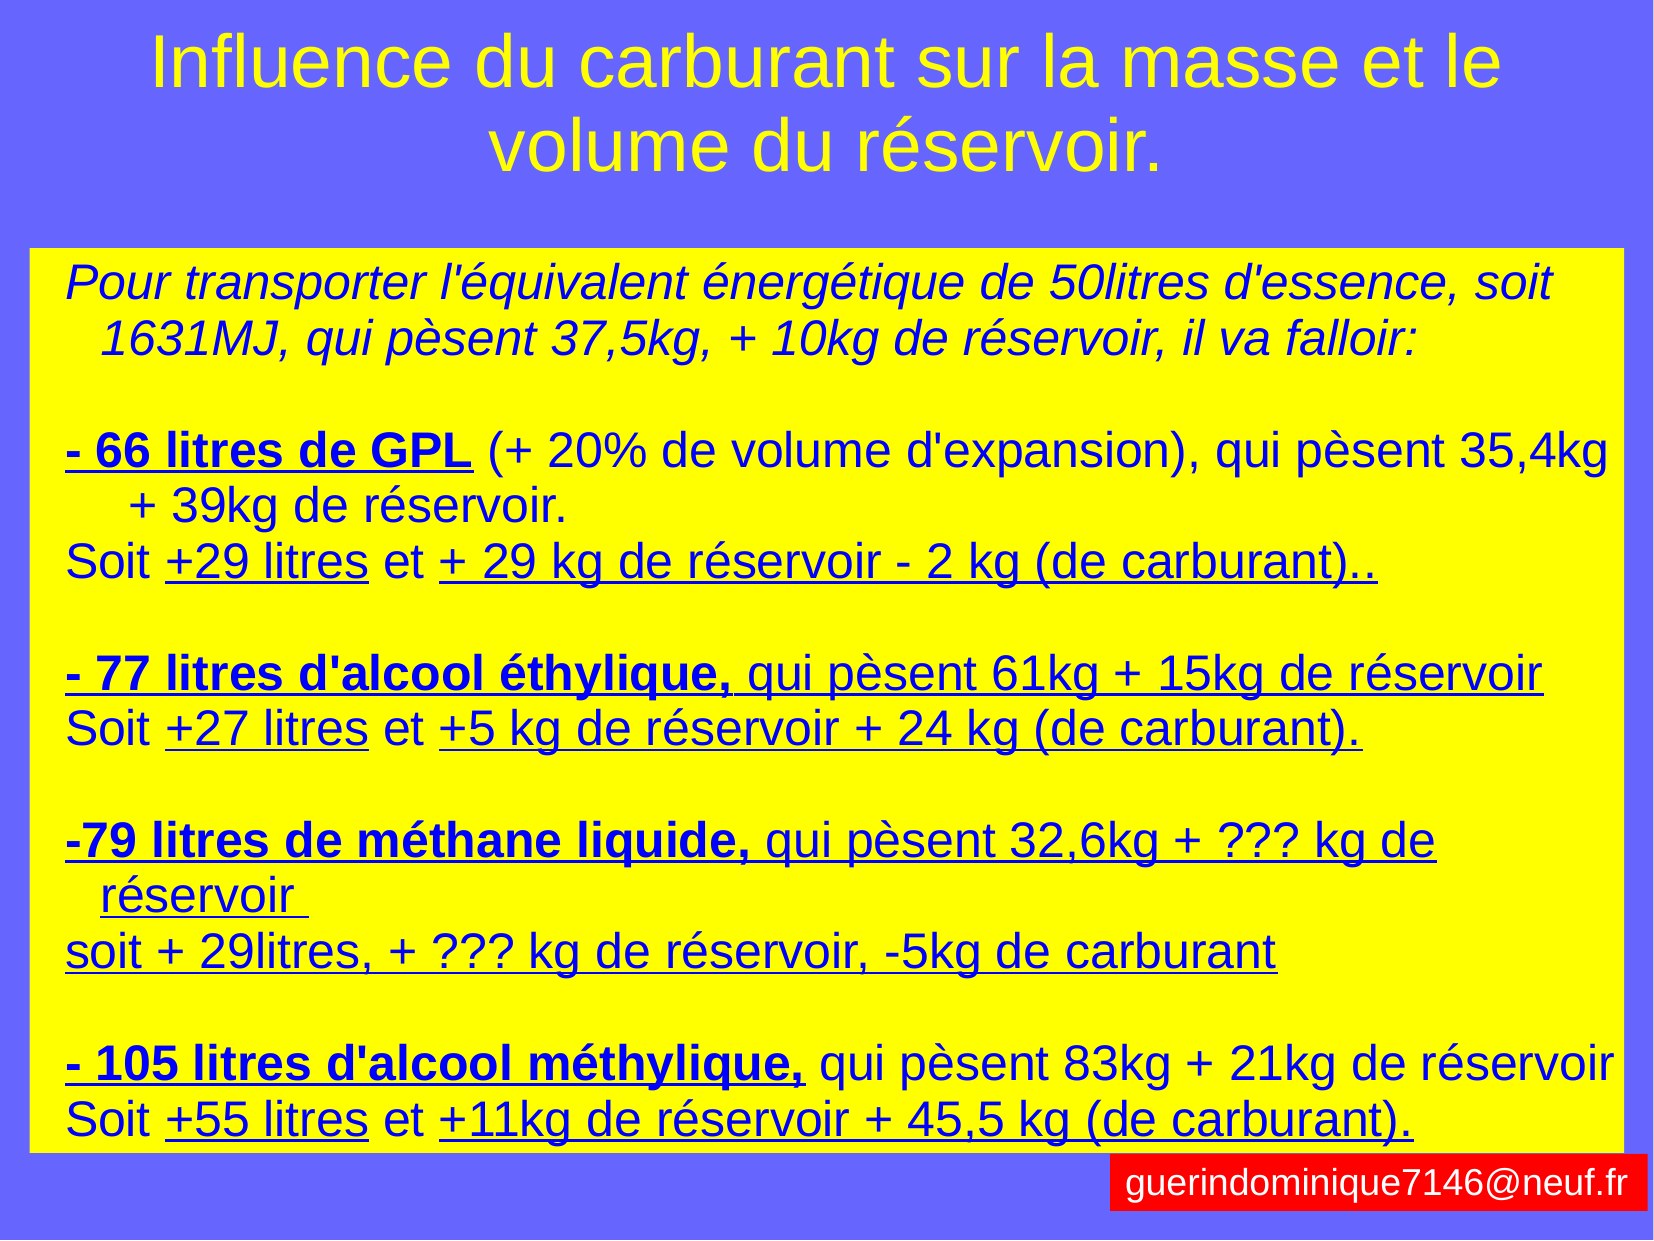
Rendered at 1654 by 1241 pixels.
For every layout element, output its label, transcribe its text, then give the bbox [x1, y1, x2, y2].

text_box guerindominique7146@neuf.fr [1110, 1153, 1648, 1211]
subtitle Pour transporter l'équivalent énergétique de 50litres d'essence, soit 1631MJ, qui pèsent 37,5kg, + 10kg de réservoir, il va falloir: - 66 litres de GPL (+ 20% de volume d'expansion), qui pèsent 35,4kg + 39kg de réservoir. Soit +29 litres et + 29 kg de réservoir - 2 kg (de carburant).. - 77 litres d'alcool éthylique, qui pèsent 61kg + 15kg de réservoir Soit +27 litres et +5 kg de réservoir + 24 kg (de carburant). -79 litres de méthane liquide, qui pèsent 32,6kg + ??? kg de réservoir soit + 29litres, + ??? kg de réservoir, -5kg de carburant - 105 litres d'alcool méthylique, qui pèsent 83kg + 21kg de réservoir Soit +55 litres et +11kg de réservoir + 45,5 kg (de carburant). [29, 248, 1625, 1153]
title Influence du carburant sur la masse et le volume du réservoir. [118, 19, 1536, 188]
